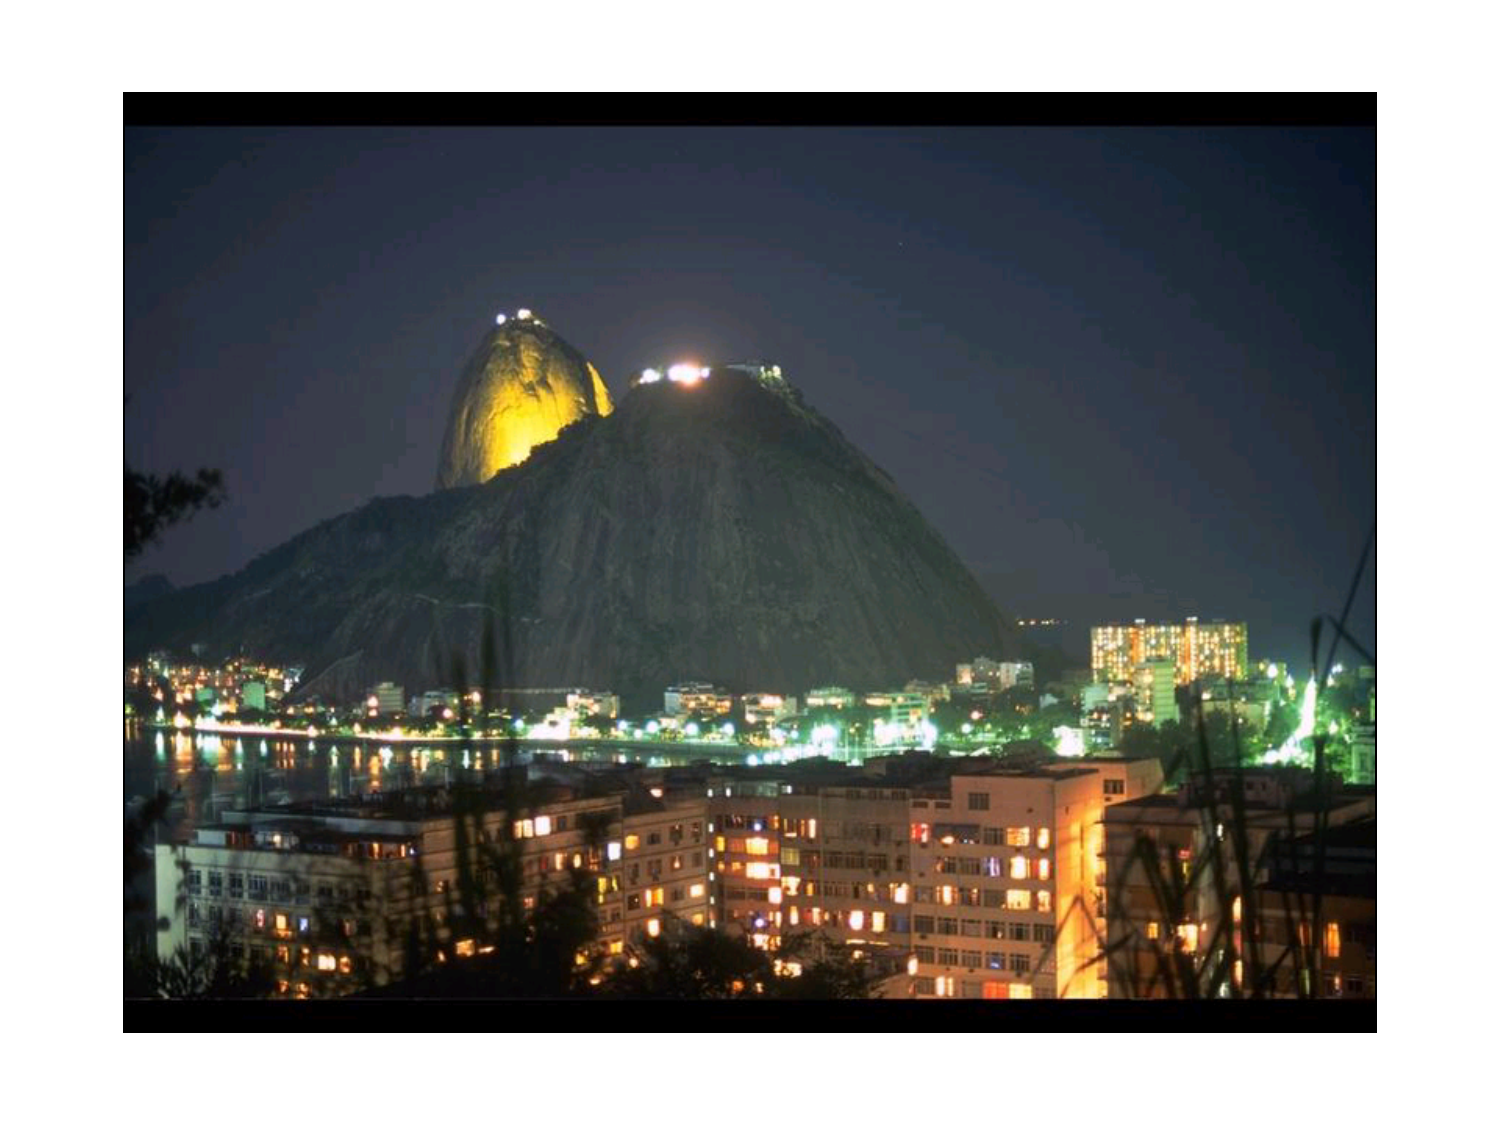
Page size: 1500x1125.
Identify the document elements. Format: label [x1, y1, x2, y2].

picture [125, 93, 1375, 1032]
